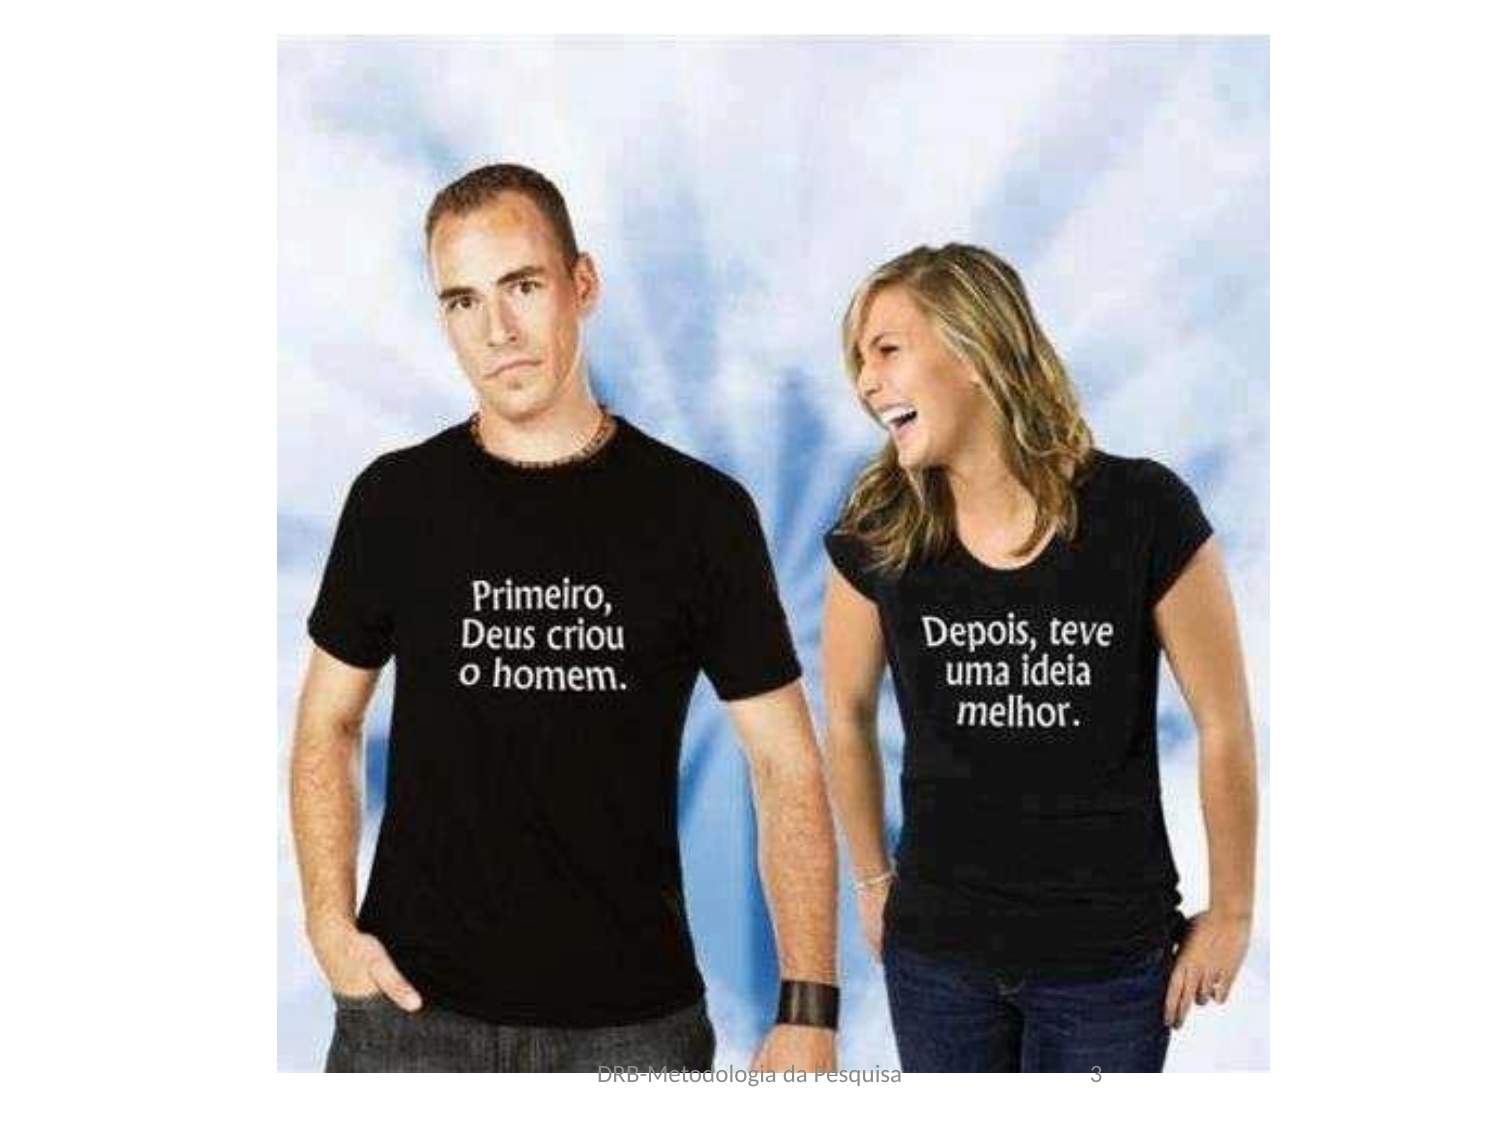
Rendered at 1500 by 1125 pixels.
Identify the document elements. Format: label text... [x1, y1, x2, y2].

picture [277, 33, 1270, 1073]
text_box 3 [1074, 1042, 1426, 1103]
text_box DRB-Metodologia da Pesquisa [512, 1042, 988, 1103]
